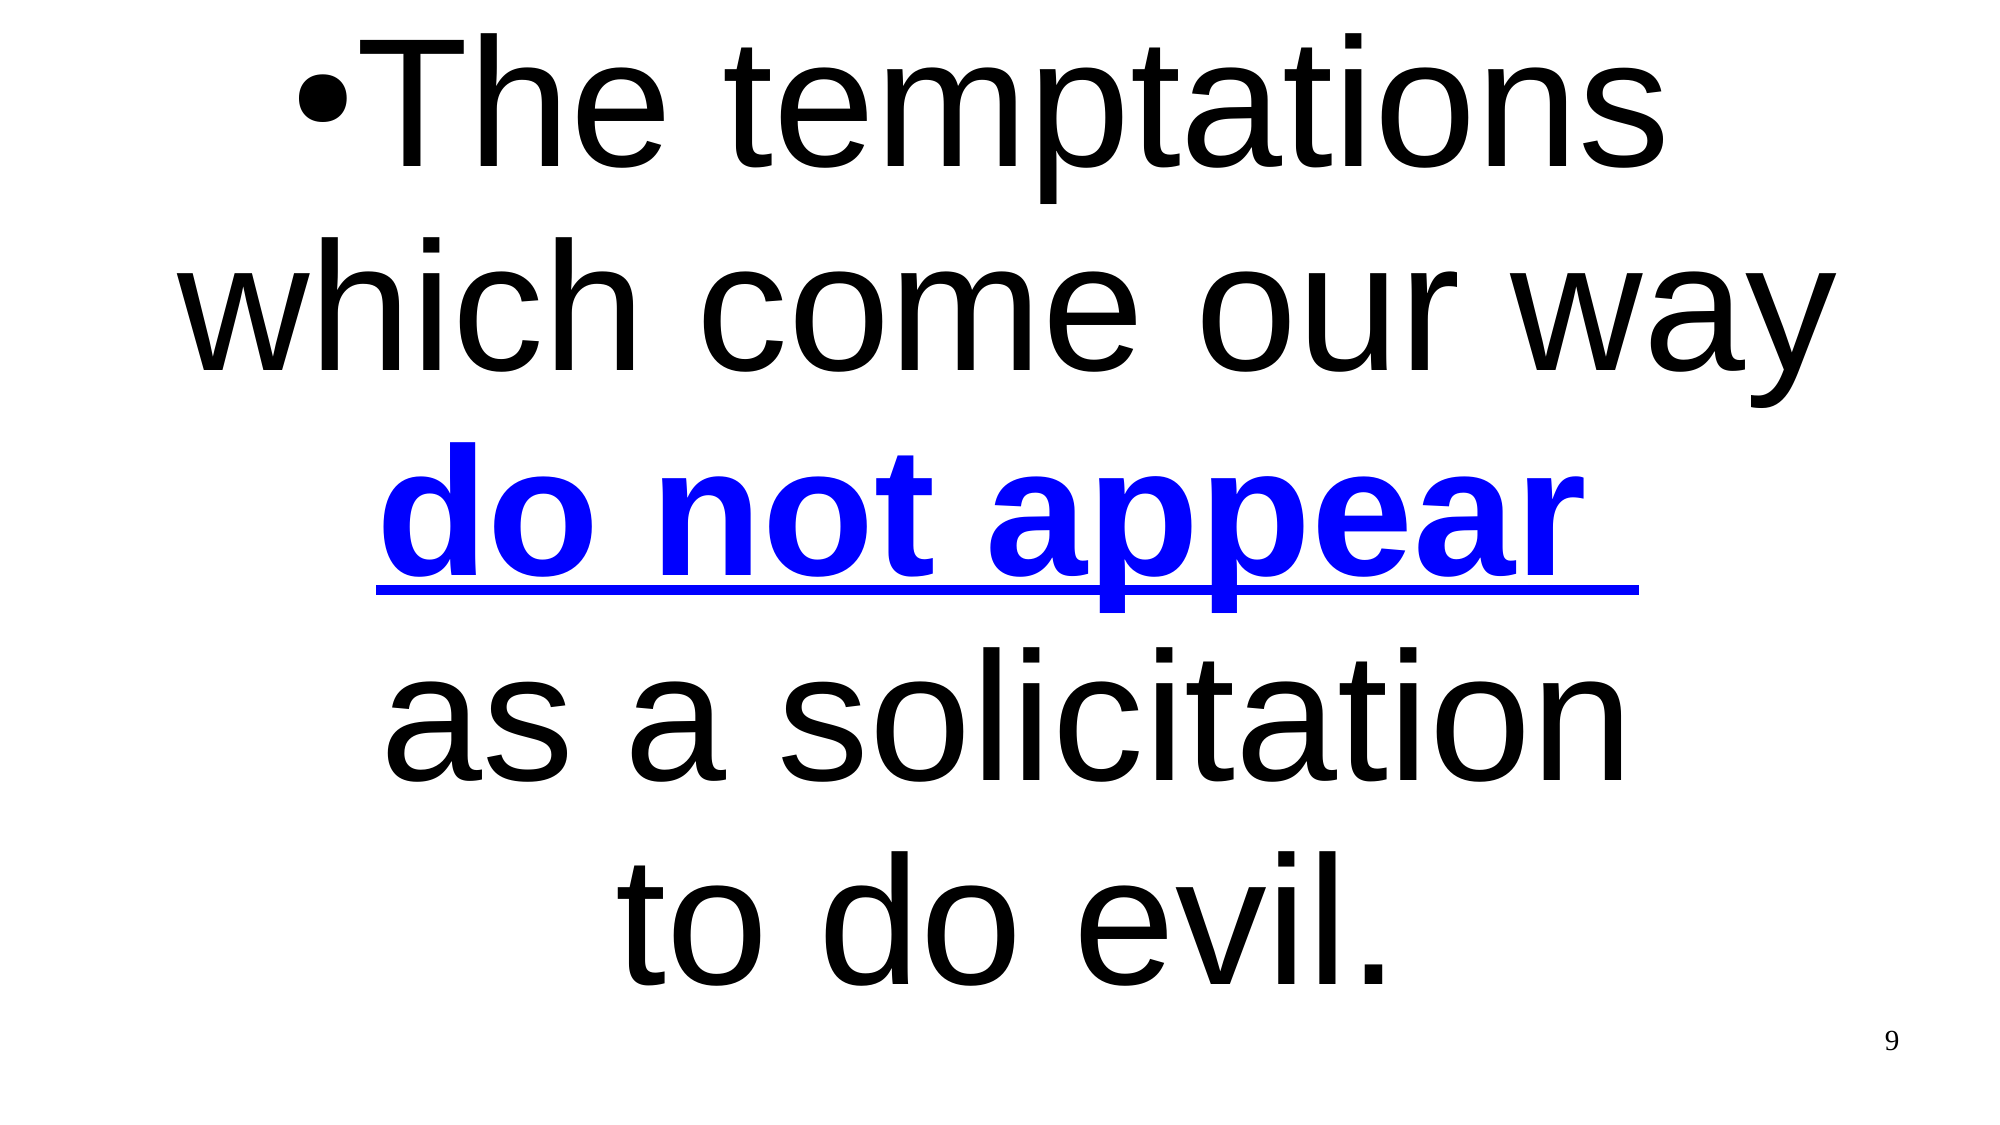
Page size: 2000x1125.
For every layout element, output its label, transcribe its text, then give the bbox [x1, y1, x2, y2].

list The temptations which come our way do not appear as a solicitation to do evil. [0, 0, 1996, 1123]
